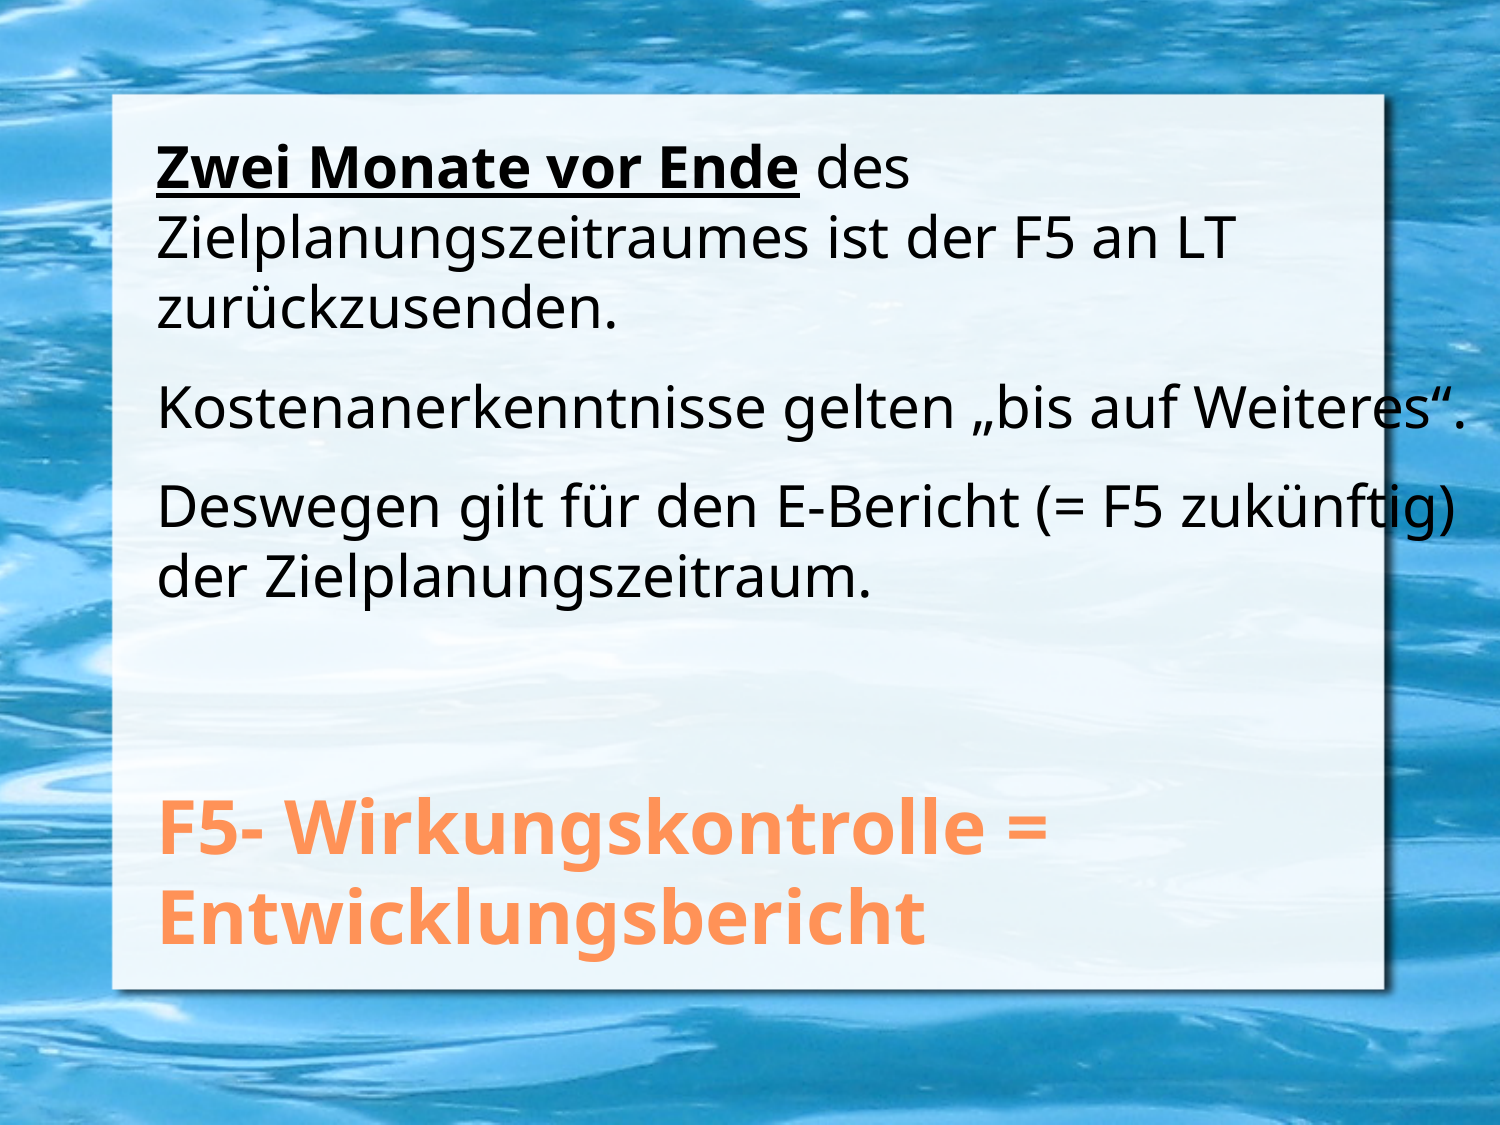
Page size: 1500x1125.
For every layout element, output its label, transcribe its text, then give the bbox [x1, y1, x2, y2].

title F5- Wirkungskontrolle = Entwicklungsbericht [141, 772, 1485, 945]
picture [0, 0, 1500, 1125]
list Zwei Monate vor Ende des Zielplanungszeitraumes ist der F5 an LT zurückzusenden. Kostenanerkenntnisse gelten „bis auf Weiteres“. Deswegen gilt für den E-Bericht (= F5 zukünftig) der Zielplanungszeitraum. [141, 23, 1485, 711]
